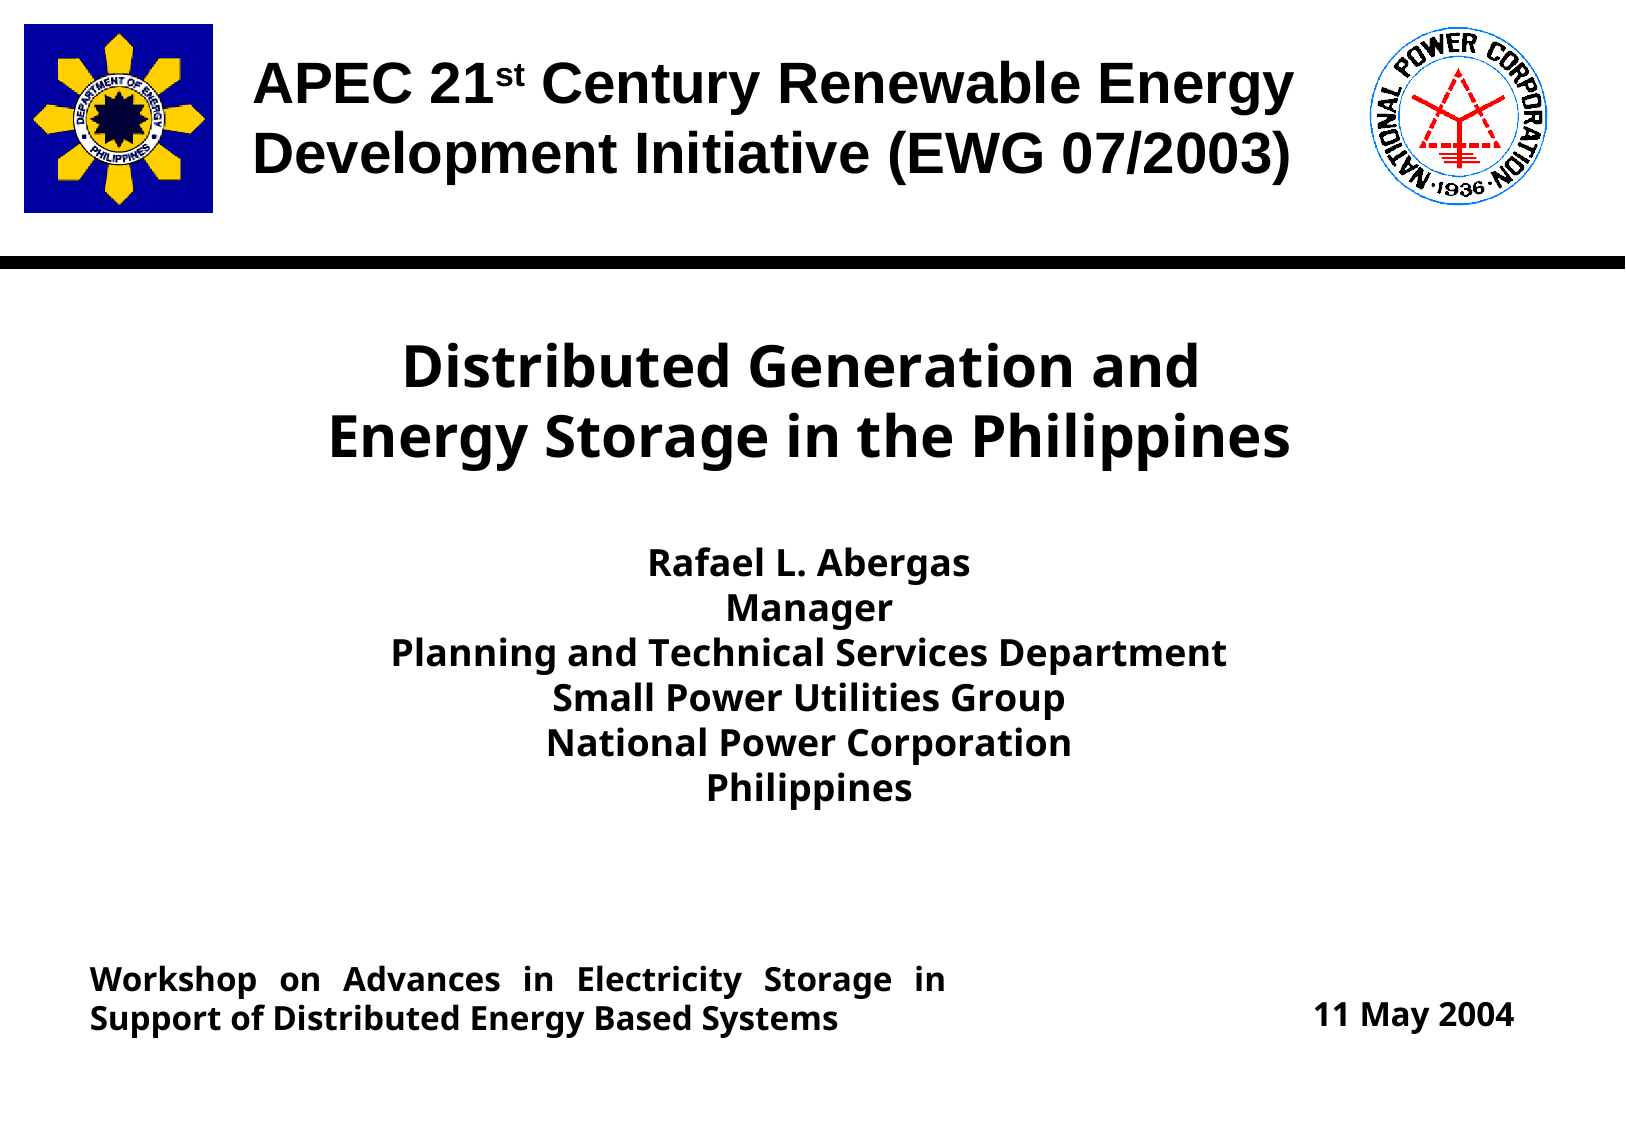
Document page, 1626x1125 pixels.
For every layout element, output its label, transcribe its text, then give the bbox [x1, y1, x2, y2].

picture [1362, 24, 1550, 207]
picture [24, 24, 213, 213]
title Distributed Generation and Energy Storage in the Philippines Rafael L. Abergas Manager Planning and Technical Services Department Small Power Utilities Group National Power Corporation Philippines [118, 299, 1500, 838]
text_box 11 May 2004 [1298, 985, 1530, 1041]
text_box APEC 21st Century Renewable Energy Development Initiative (EWG 07/2003) [237, 37, 1351, 193]
text_box Workshop on Advances in Electricity Storage in Support of Distributed Energy Based Systems [75, 949, 963, 1046]
